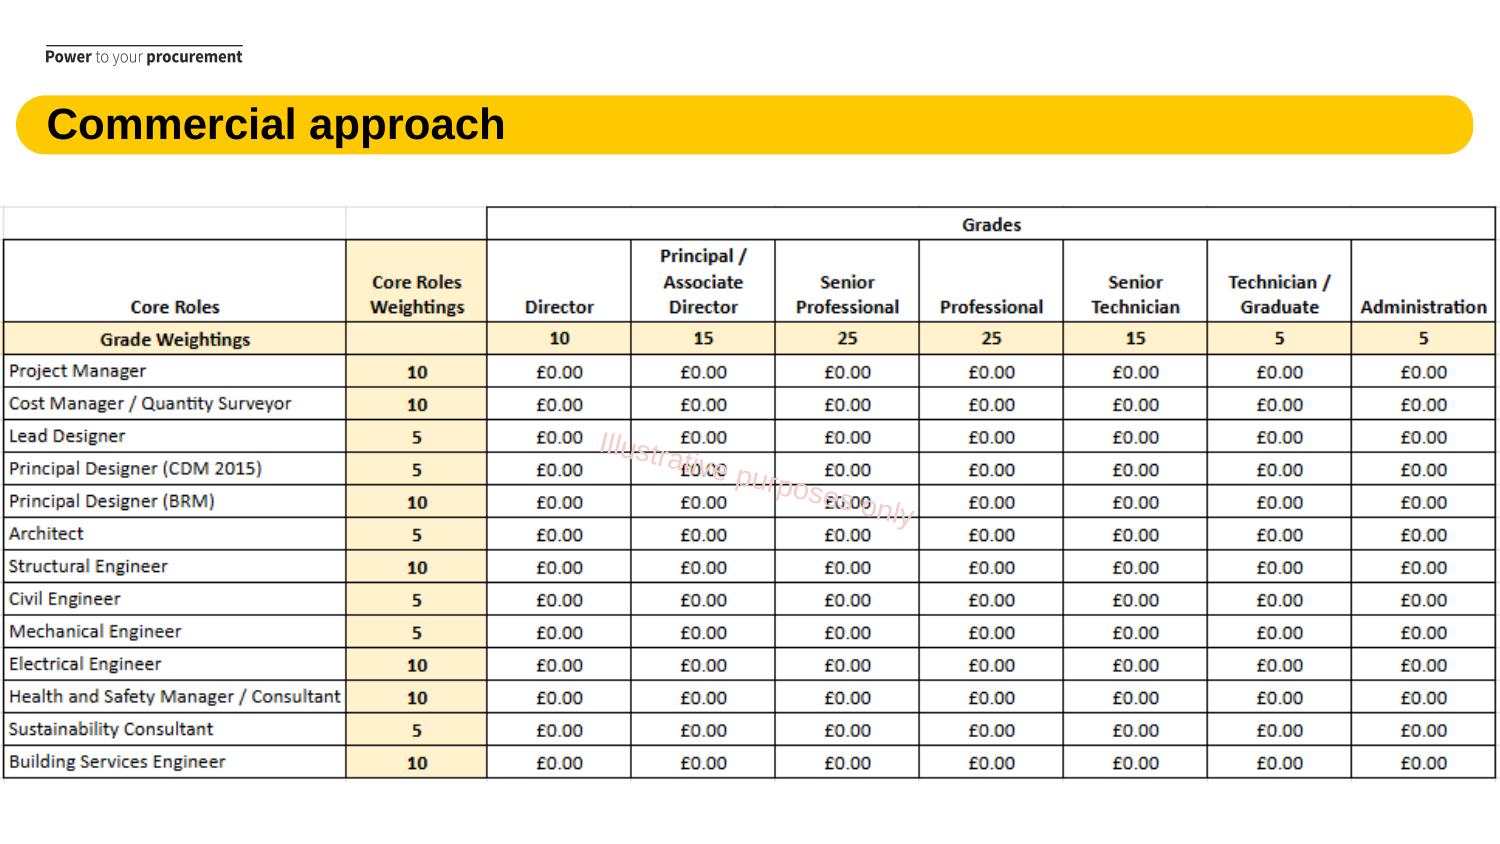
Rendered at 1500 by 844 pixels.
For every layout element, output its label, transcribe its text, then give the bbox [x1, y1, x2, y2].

title Commercial approach [46, 95, 1226, 200]
text_box Illustrative purposes only [83, 295, 1417, 724]
picture [0, 205, 1500, 782]
